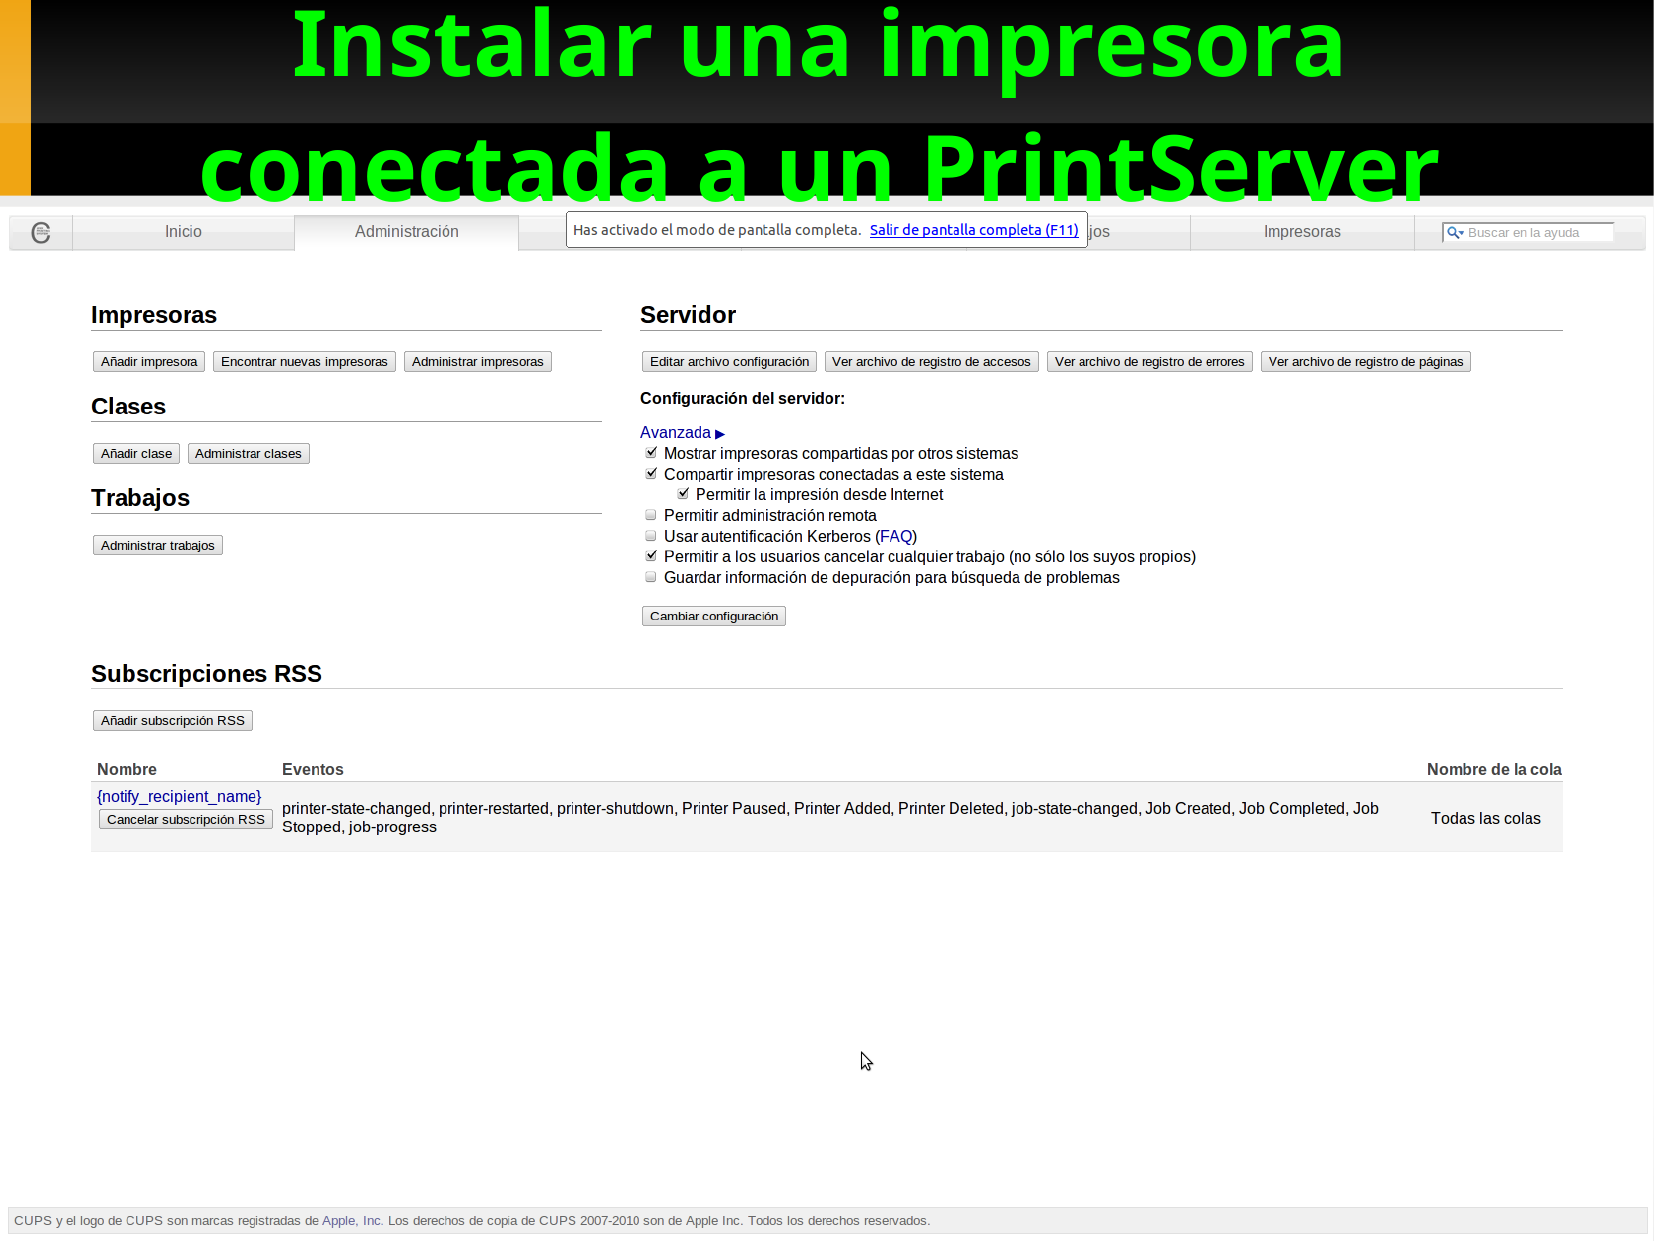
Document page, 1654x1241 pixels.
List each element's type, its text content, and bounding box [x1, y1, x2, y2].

picture [0, 0, 1654, 1241]
title Instalar una impresora conectada a un PrintServer [76, 0, 1565, 206]
